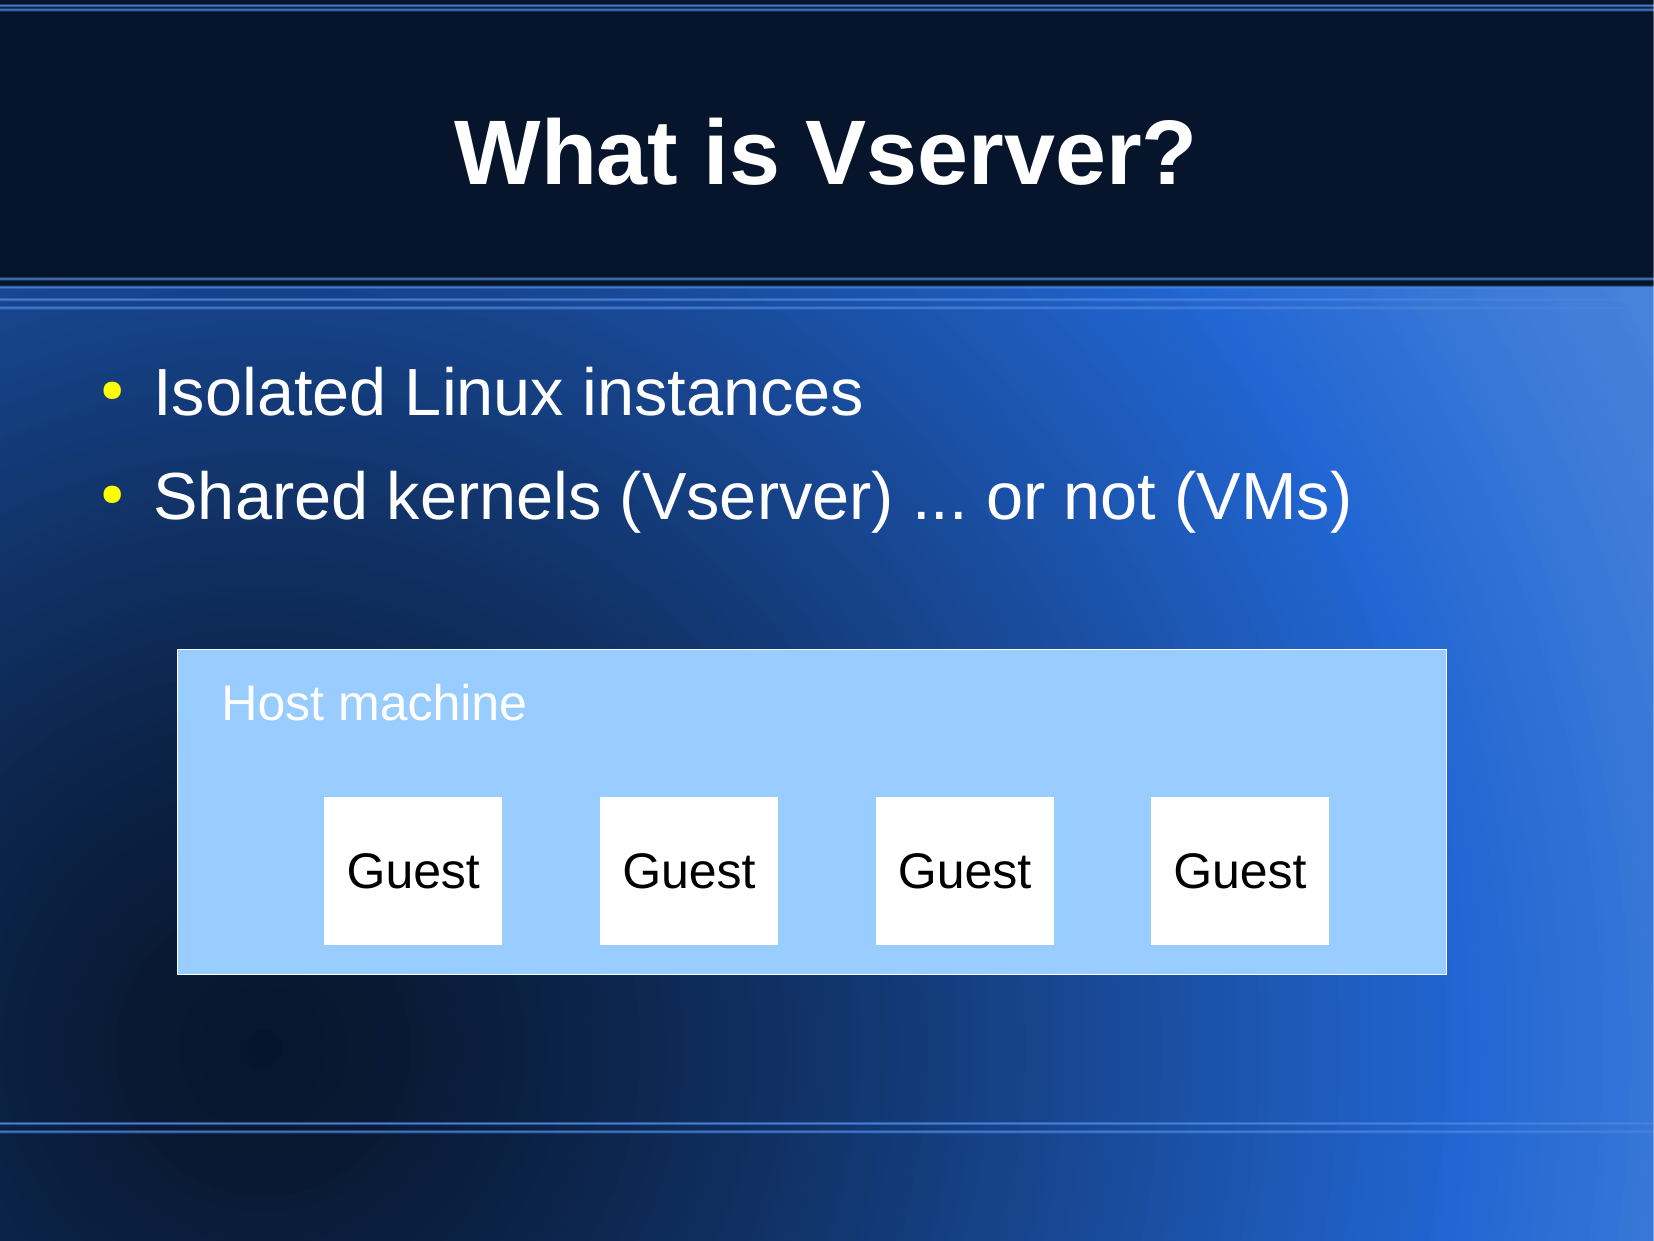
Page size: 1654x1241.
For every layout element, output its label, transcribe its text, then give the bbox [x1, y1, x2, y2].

list Isolated Linux instances Shared kernels (Vserver) ... or not (VMs) [82, 355, 1571, 1159]
title What is Vserver? [82, 56, 1571, 250]
text_box Guest [324, 797, 502, 945]
text_box Host machine [206, 667, 591, 739]
picture [0, 0, 1654, 1241]
text_box Guest [600, 797, 778, 945]
text_box [177, 649, 1447, 975]
text_box Guest [876, 797, 1054, 945]
text_box Guest [1151, 797, 1329, 945]
